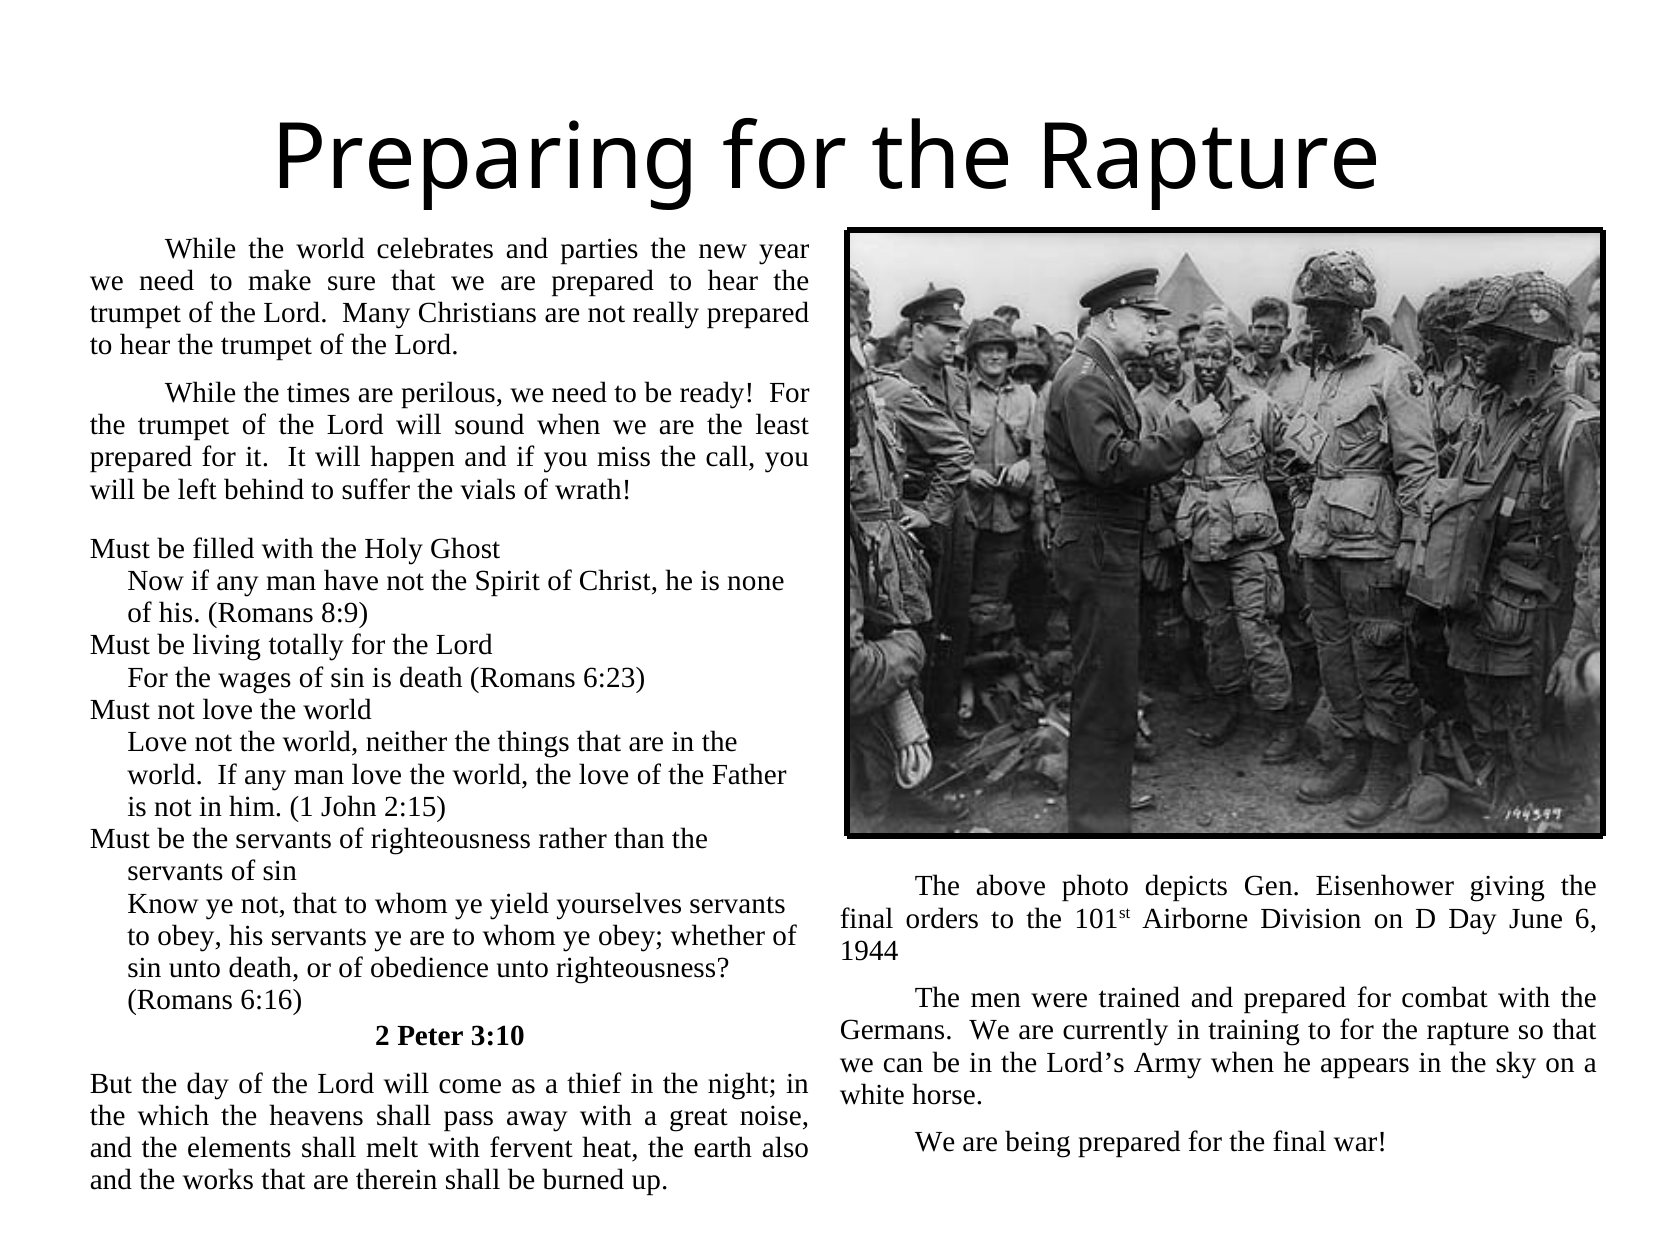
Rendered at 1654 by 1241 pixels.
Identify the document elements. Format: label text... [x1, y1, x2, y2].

text_box The above photo depicts Gen. Eisenhower giving the final orders to the 101st Airborne Division on D Day June 6, 1944 The men were trained and prepared for combat with the Germans. We are currently in training to for the rapture so that we can be in the Lord’s Army when he appears in the sky on a white horse. We are being prepared for the final war! [825, 862, 1613, 1135]
text_box Must be filled with the Holy Ghost Now if any man have not the Spirit of Christ, he is none of his. (Romans 8:9) Must be living totally for the Lord For the wages of sin is death (Romans 6:23) Must not love the world Love not the world, neither the things that are in the world. If any man love the world, the love of the Father is not in him. (1 John 2:15) Must be the servants of righteousness rather than the servants of sin Know ye not, that to whom ye yield yourselves servants to obey, his servants ye are to whom ye obey; whether of sin unto death, or of obedience unto righteousness? (Romans 6:16) [75, 525, 826, 1012]
text_box 2 Peter 3:10 But the day of the Lord will come as a thief in the night; in the which the heavens shall pass away with a great noise, and the elements shall melt with fervent heat, the earth also and the works that are therein shall be burned up. [75, 1012, 826, 1204]
picture [849, 233, 1600, 834]
title Preparing for the Rapture [82, 49, 1571, 257]
text_box While the world celebrates and parties the new year we need to make sure that we are prepared to hear the trumpet of the Lord. Many Christians are not really prepared to hear the trumpet of the Lord. While the times are perilous, we need to be ready! For the trumpet of the Lord will sound when we are the least prepared for it. It will happen and if you miss the call, you will be left behind to suffer the vials of wrath! [75, 225, 826, 513]
